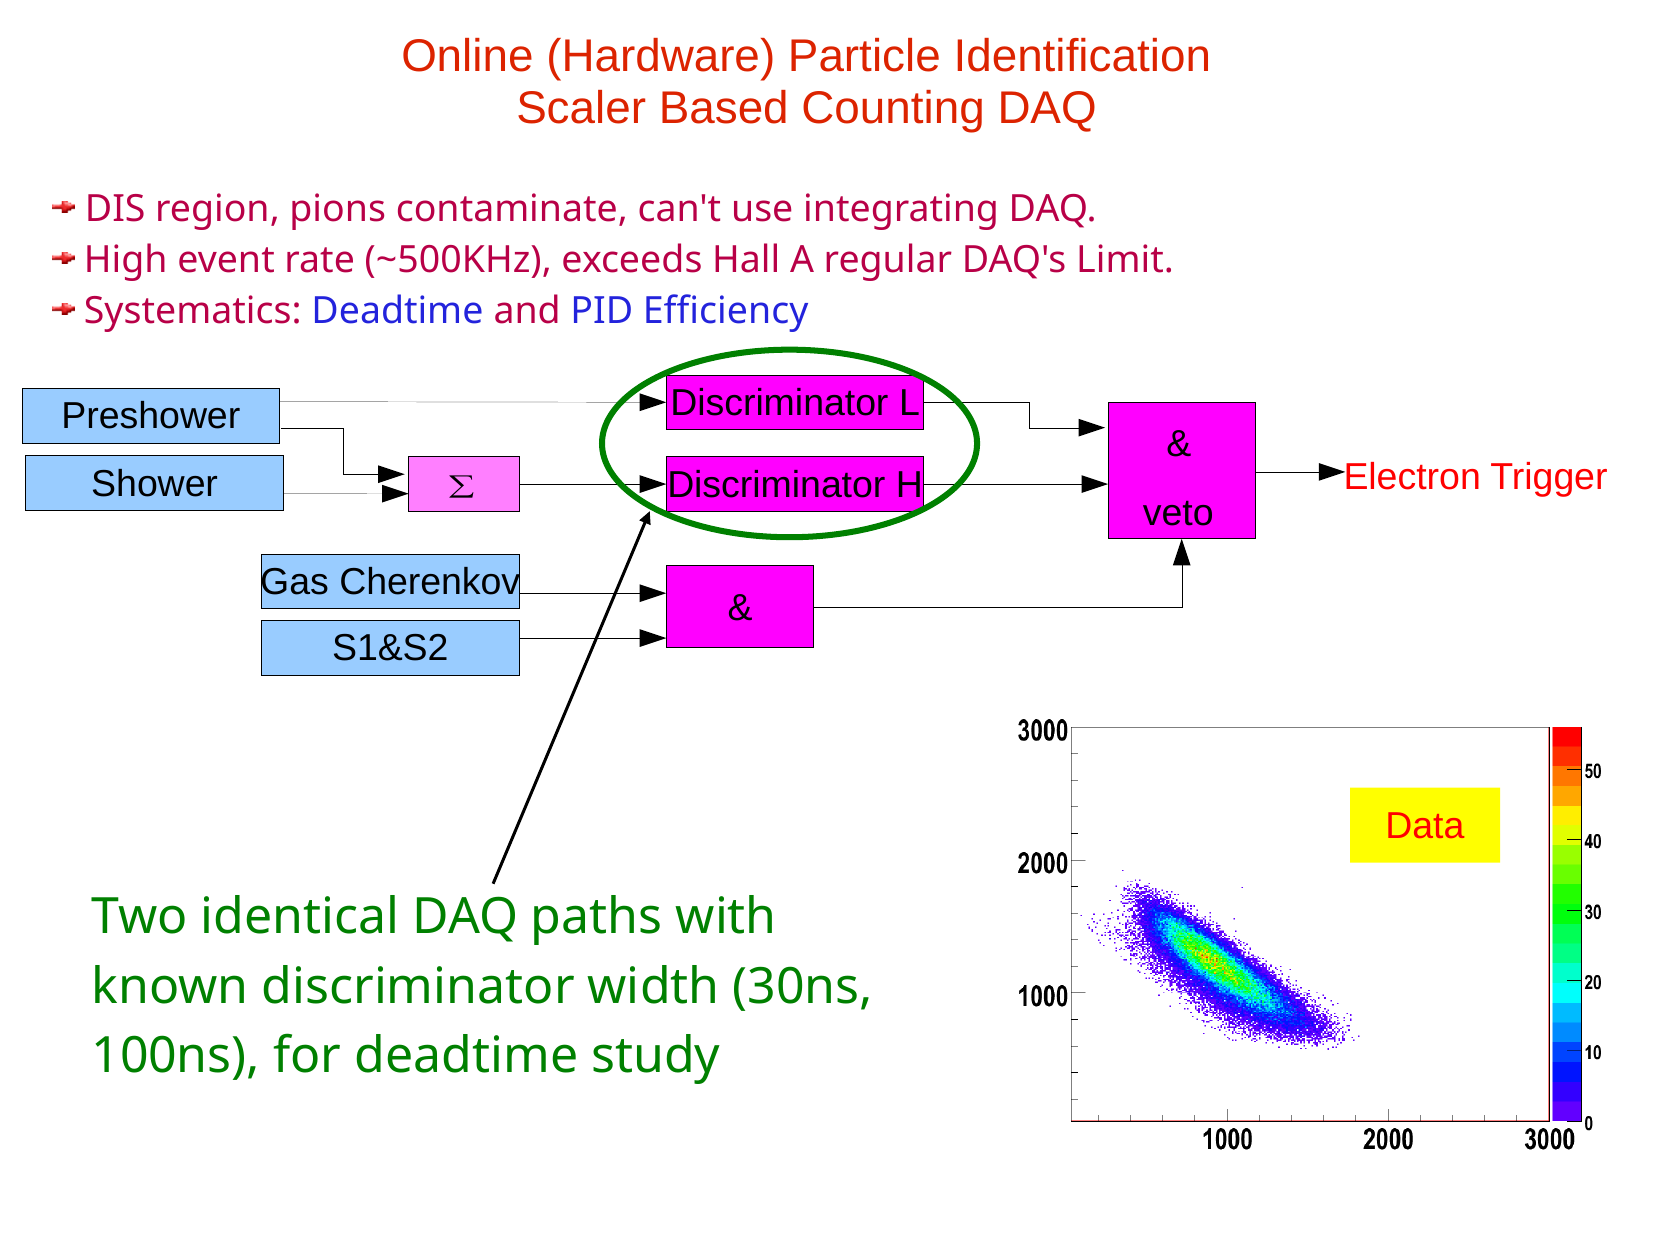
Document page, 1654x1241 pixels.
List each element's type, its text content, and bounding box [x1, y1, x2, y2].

text_box DIS region, pions contaminate, can't use integrating DAQ. High event rate (~500KHz), exceeds Hall A regular DAQ's Limit. Systematics: Deadtime and PID Efficiency [37, 173, 1214, 356]
text_box & [666, 565, 814, 648]
text_box Discriminator L [666, 375, 924, 430]
text_box [1108, 402, 1256, 539]
text_box veto [1128, 484, 1239, 542]
text_box Two identical DAQ paths with known discriminator width (30ns, 100ns), for deadtime study [76, 866, 901, 1013]
text_box [408, 456, 520, 512]
picture [975, 674, 1613, 1201]
text_box Gas Cherenkov [261, 554, 520, 609]
text_box S1&S2 [261, 620, 520, 676]
text_box & [1151, 415, 1212, 473]
text_box Discriminator H [666, 456, 924, 512]
text_box Preshower [22, 388, 280, 444]
text_box Online (Hardware) Particle Identification Scaler Based Counting DAQ [386, 22, 1287, 174]
chart [441, 474, 486, 500]
text_box Data [1350, 787, 1501, 863]
text_box Electron Trigger [1328, 448, 1654, 506]
text_box Shower [25, 455, 284, 511]
